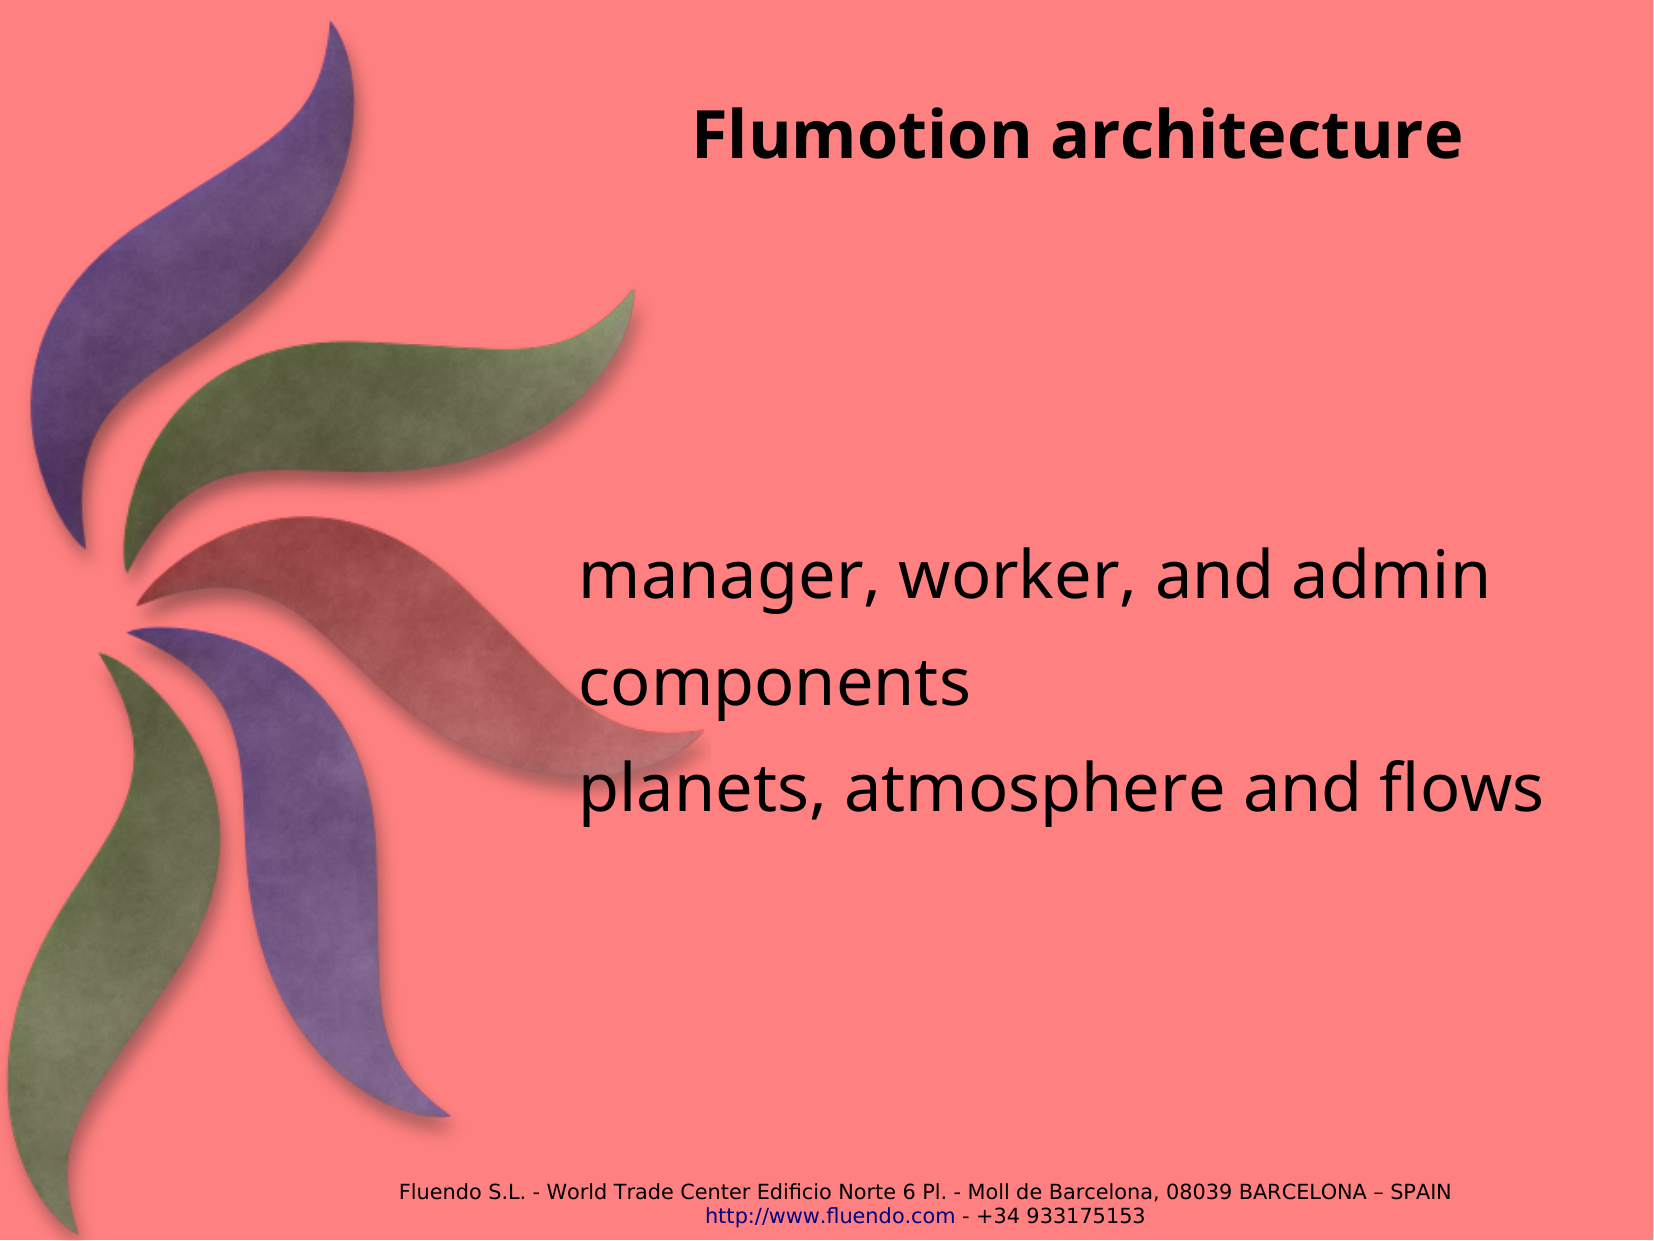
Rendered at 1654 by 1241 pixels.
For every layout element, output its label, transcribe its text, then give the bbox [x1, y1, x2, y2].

picture [0, 0, 711, 1241]
list manager, worker, and admin components planets, atmosphere and flows [560, 236, 1595, 1123]
title Flumotion architecture [560, 58, 1595, 207]
